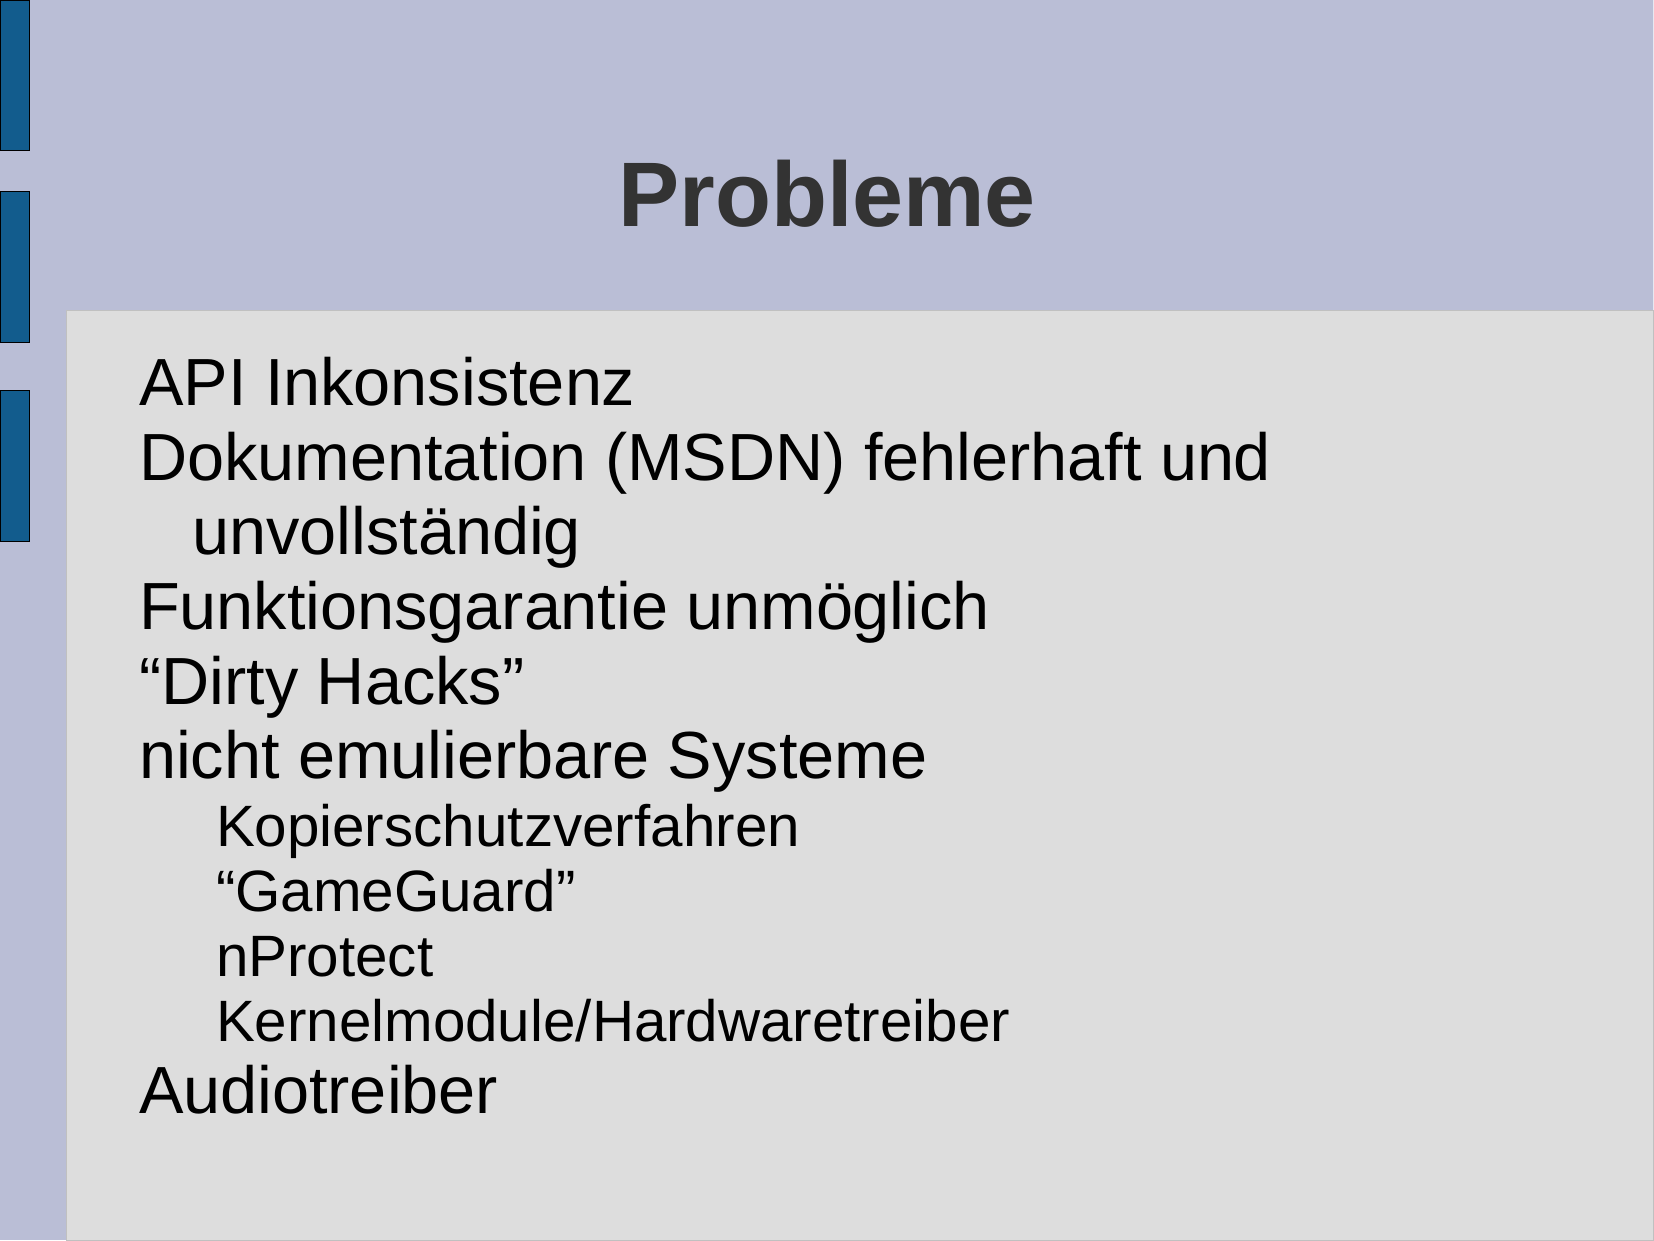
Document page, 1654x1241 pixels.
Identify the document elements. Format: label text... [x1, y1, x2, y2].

list API Inkonsistenz Dokumentation (MSDN) fehlerhaft und unvollständig Funktionsgarantie unmöglich “Dirty Hacks” nicht emulierbare Systeme Kopierschutzverfahren “GameGuard” nProtect Kernelmodule/Hardwaretreiber Audiotreiber [121, 344, 1534, 1129]
title Probleme [121, 91, 1534, 299]
